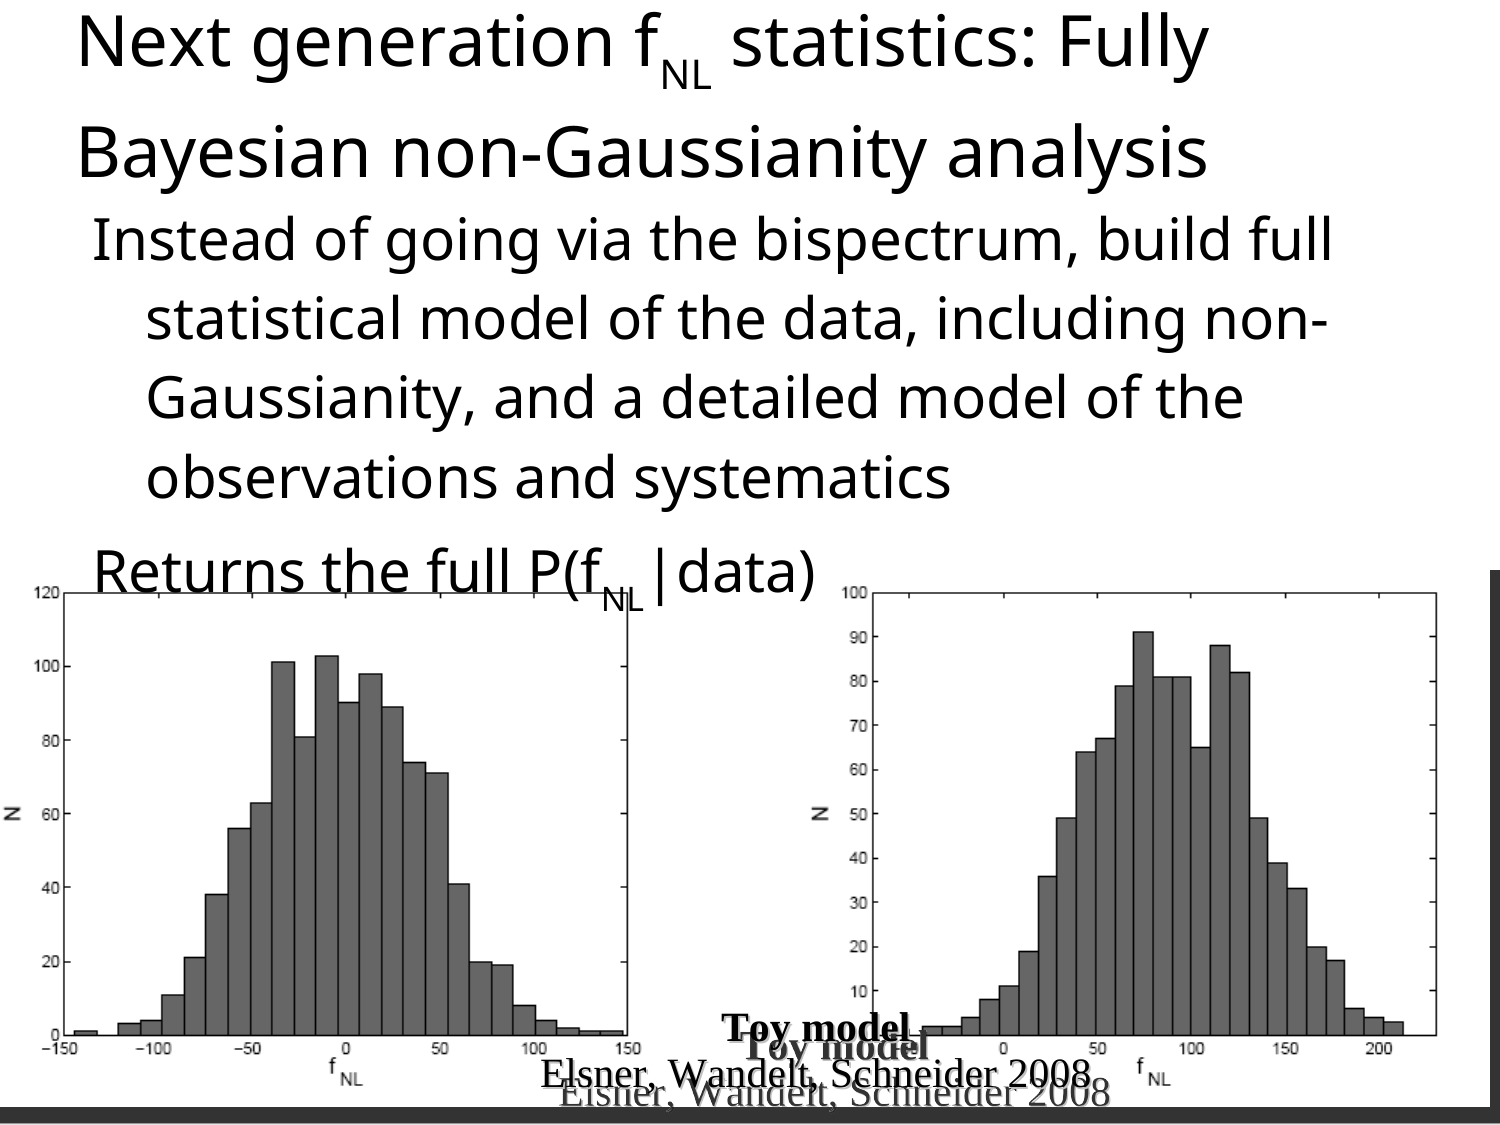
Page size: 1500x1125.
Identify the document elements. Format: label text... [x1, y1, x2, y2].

picture [0, 552, 670, 1107]
picture [835, 552, 1490, 1107]
picture [1054, 1086, 1063, 1104]
picture [1056, 1063, 1064, 1079]
title Next generation fNL statistics: Fully Bayesian non-Gaussianity analysis [74, 4, 1429, 185]
list Instead of going via the bispectrum, build full statistical model of the data, including non-Gaussianity, and a detailed model of the observations and systematics Returns the full P(fNL|data) [74, 198, 1425, 1017]
text_box Toy model Elsner, Wandelt, Schneider 2008 [454, 996, 1054, 1106]
